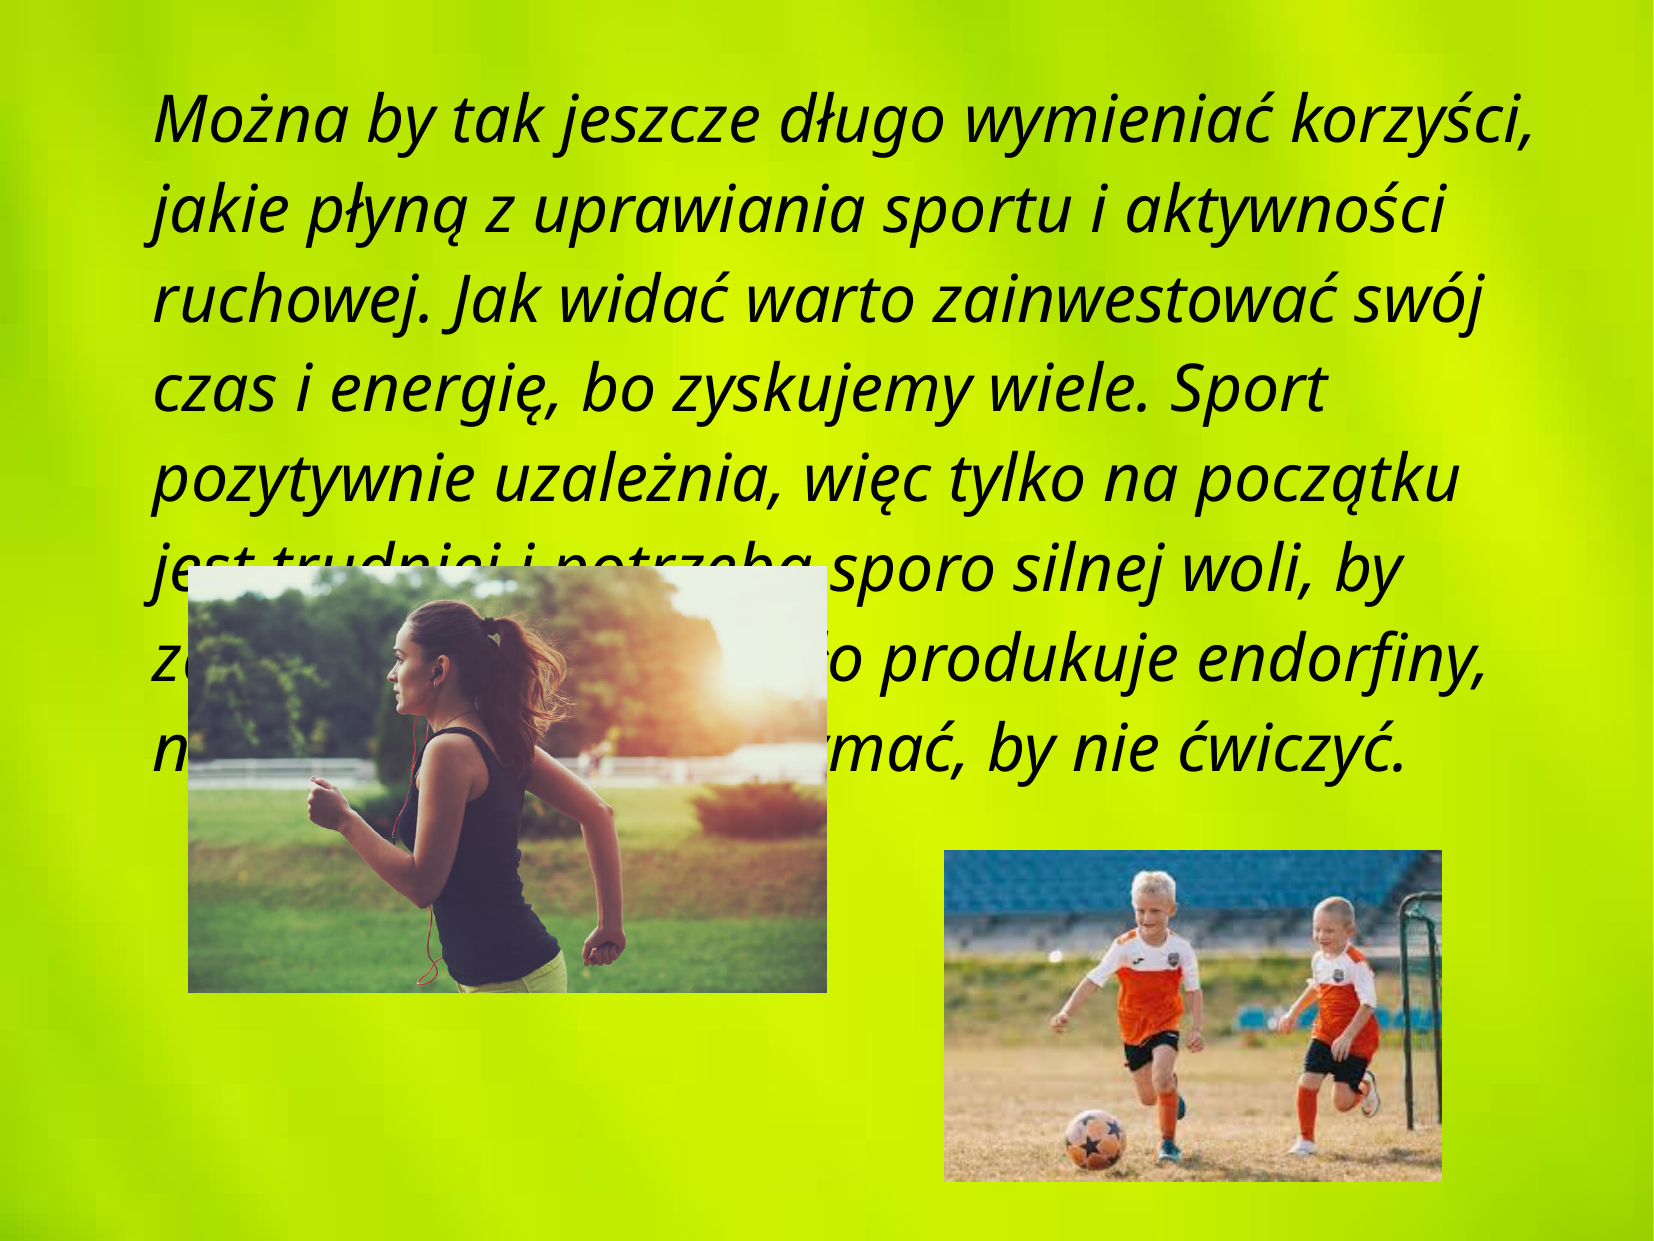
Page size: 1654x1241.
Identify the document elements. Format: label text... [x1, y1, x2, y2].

list Można by tak jeszcze długo wymieniać korzyści, jakie płyną z uprawiania sportu i aktywności ruchowej. Jak widać warto zainwestować swój czas i energię, bo zyskujemy wiele. Sport pozytywnie uzależnia, więc tylko na początku jest trudniej i potrzeba sporo silnej woli, by zacząć. Potem, gdy ciało produkuje endorfiny, nie można się powstrzymać, by nie ćwiczyć. [82, 72, 1571, 792]
picture [0, 0, 1654, 1241]
